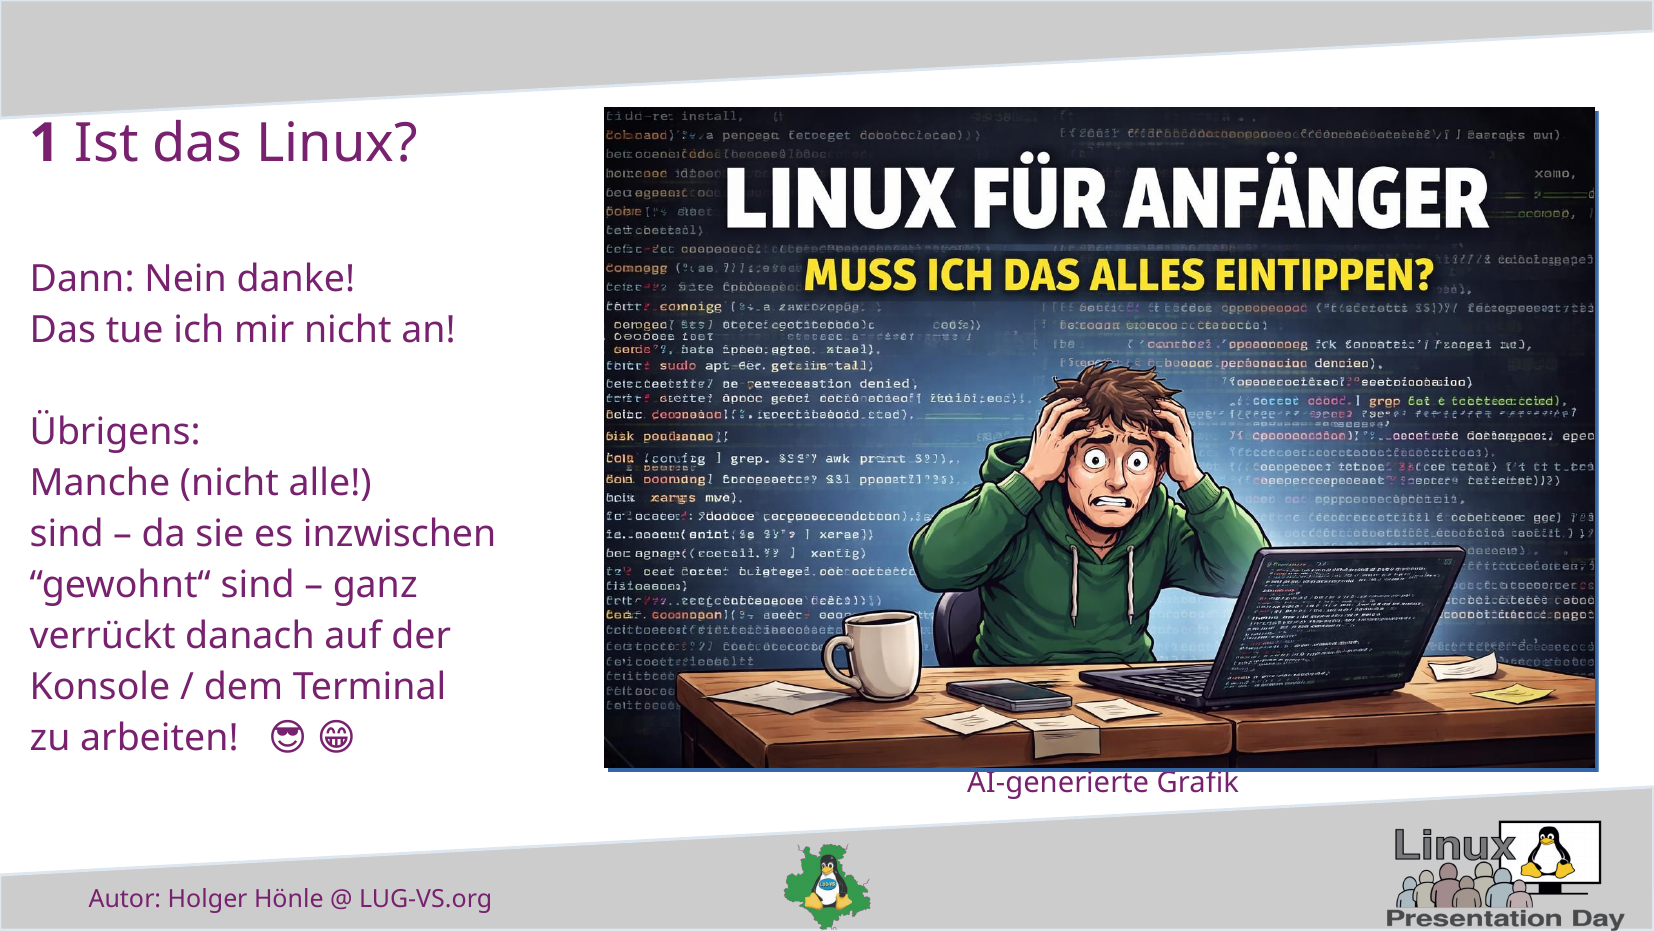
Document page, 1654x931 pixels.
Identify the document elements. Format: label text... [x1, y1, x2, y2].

picture [604, 107, 1595, 768]
subtitle 1 Ist das Linux? Dann: Nein danke! Das tue ich mir nicht an! Übrigens: Manche (nicht alle!) sind – da sie es inzwischen “gewohnt“ sind – ganz verrückt danach auf der Konsole / dem Terminal zu arbeiten! 😎 😁 AI-generierte Grafik [29, 29, 1654, 931]
